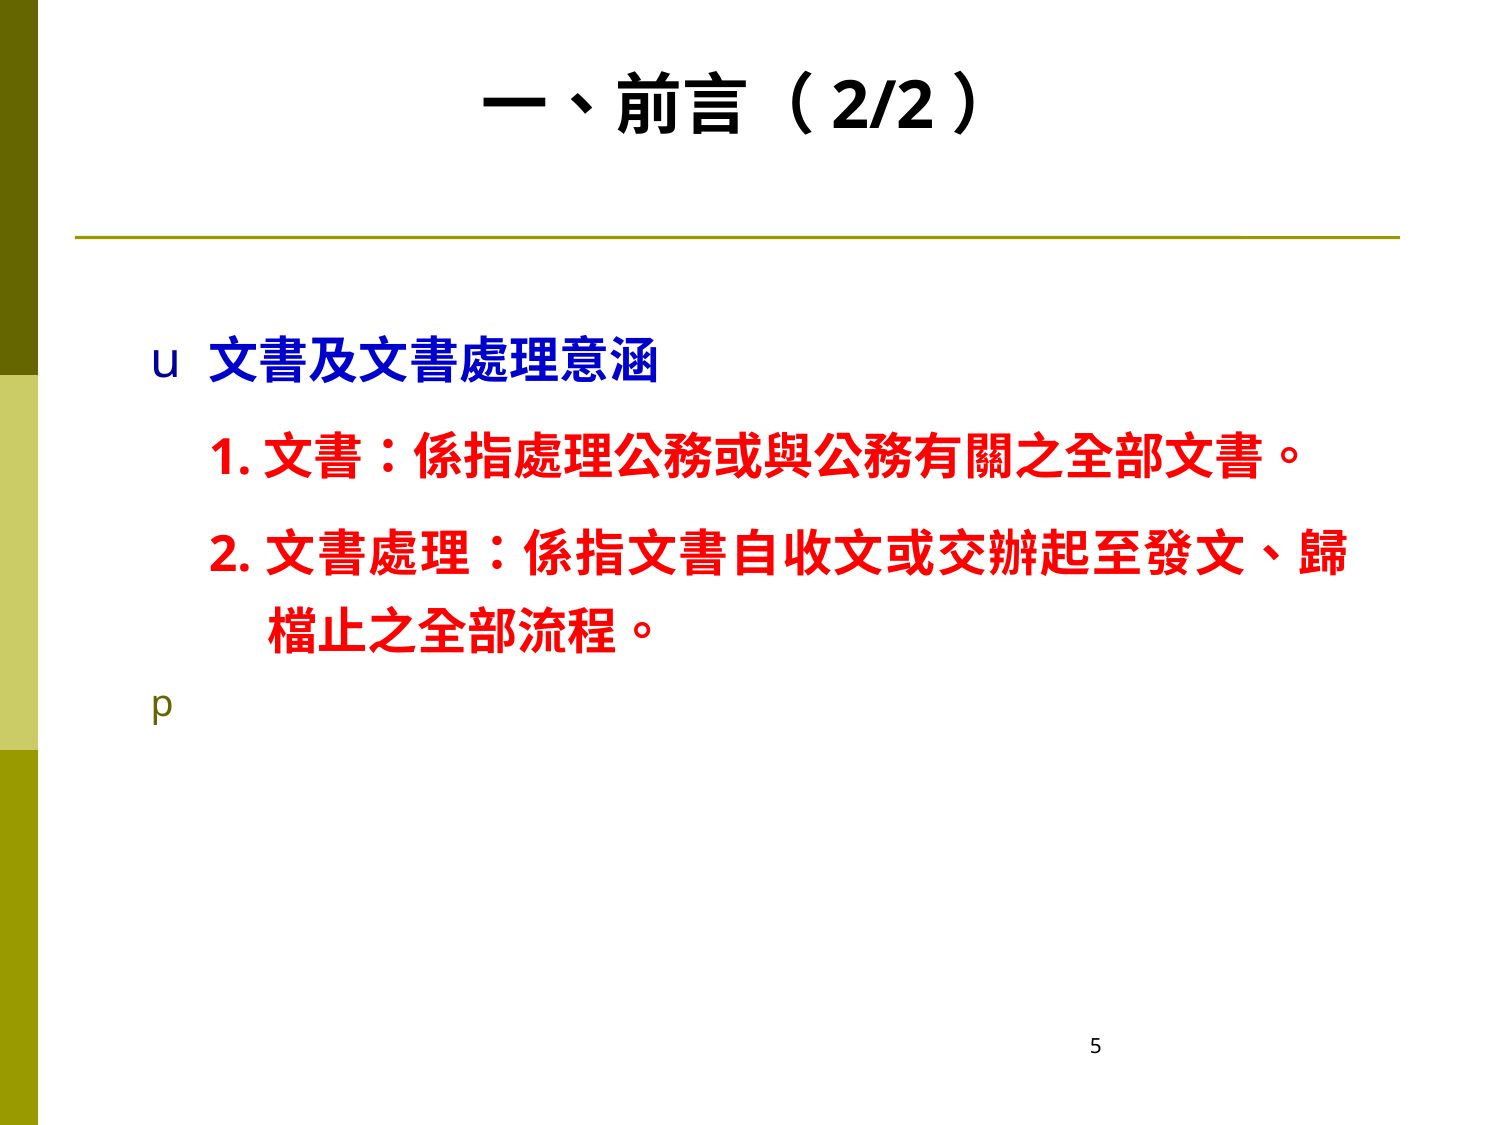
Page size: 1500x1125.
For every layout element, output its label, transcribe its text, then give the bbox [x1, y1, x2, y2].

text_box [1074, 1025, 1426, 1101]
list 文書及文書處理意涵 1.文書：係指處理公務或與公務有關之全部文書。 2.文書處理：係指文書自收文或交辦起至發文、歸檔止之全部流程。 [135, 302, 1365, 1046]
title 一、前言（2/2） [75, 45, 1426, 149]
